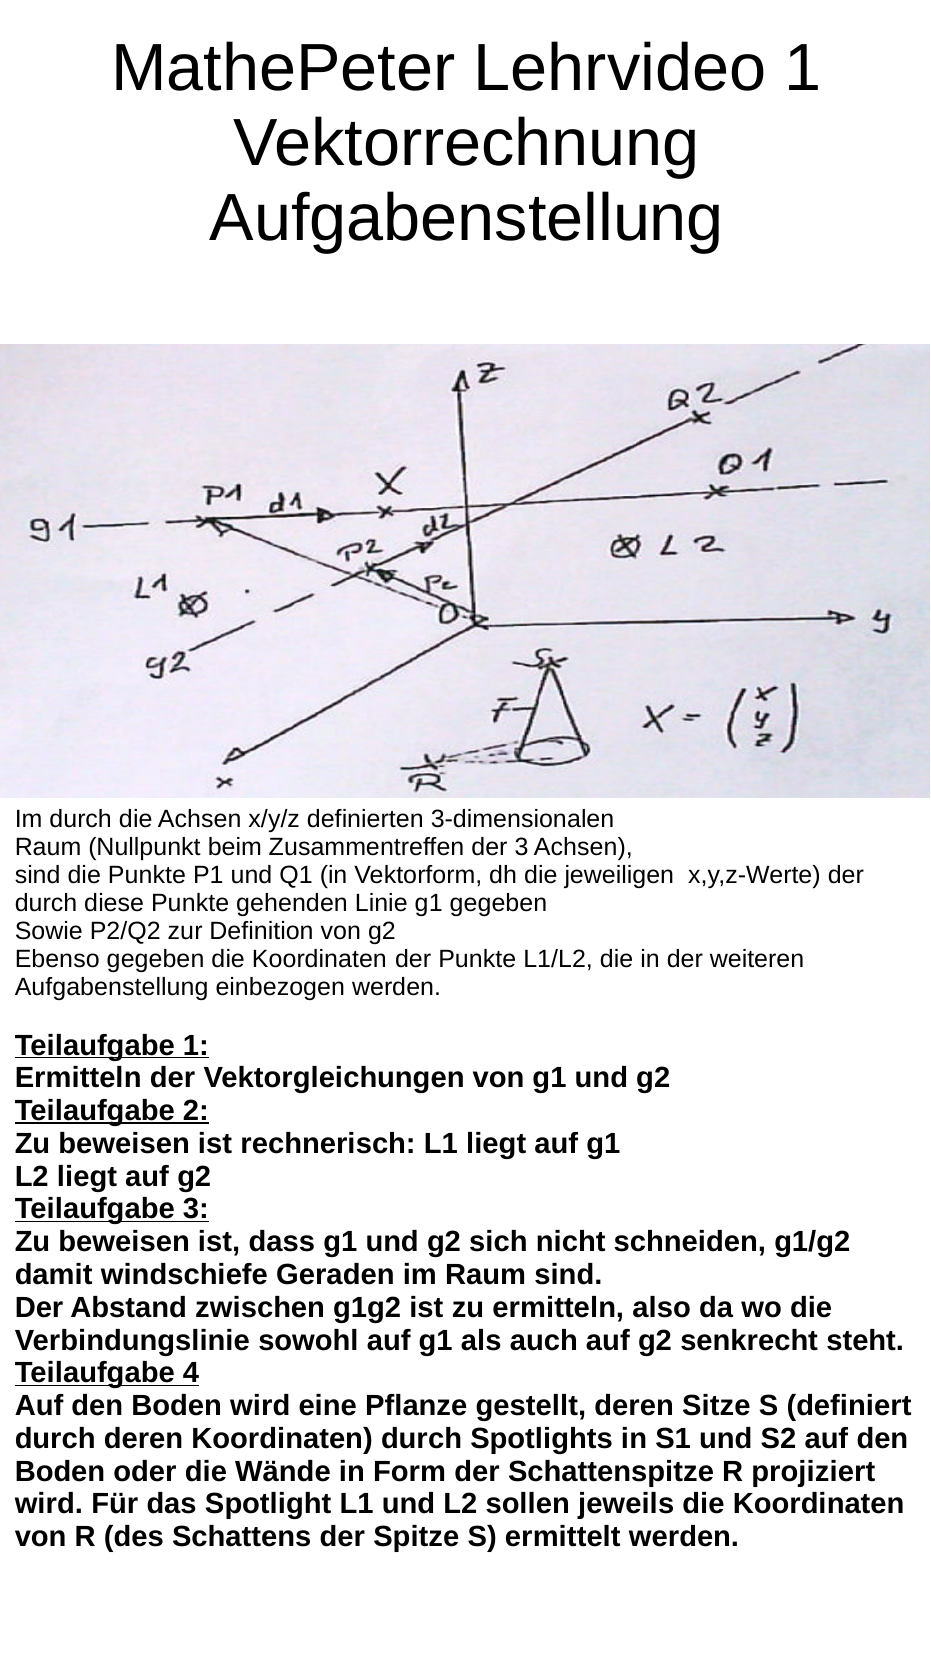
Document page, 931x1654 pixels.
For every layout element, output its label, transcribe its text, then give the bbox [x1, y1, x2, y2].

title MathePeter Lehrvideo 1 Vektorrechnung Aufgabenstellung [10, 5, 924, 344]
text_box Im durch die Achsen x/y/z definierten 3-dimensionalen Raum (Nullpunkt beim Zusammentreffen der 3 Achsen), sind die Punkte P1 und Q1 (in Vektorform, dh die jeweiligen x,y,z-Werte) der durch diese Punkte gehenden Linie g1 gegeben Sowie P2/Q2 zur Definition von g2 Ebenso gegeben die Koordinaten der Punkte L1/L2, die in der weiteren Aufgabenstellung einbezogen werden. Teilaufgabe 1: Ermitteln der Vektorgleichungen von g1 und g2 Teilaufgabe 2: Zu beweisen ist rechnerisch: L1 liegt auf g1 L2 liegt auf g2 Teilaufgabe 3: Zu beweisen ist, dass g1 und g2 sich nicht schneiden, g1/g2 damit windschiefe Geraden im Raum sind. Der Abstand zwischen g1g2 ist zu ermitteln, also da wo die Verbindungslinie sowohl auf g1 als auch auf g2 senkrecht steht. Teilaufgabe 4 Auf den Boden wird eine Pflanze gestellt, deren Sitze S (definiert durch deren Koordinaten) durch Spotlights in S1 und S2 auf den Boden oder die Wände in Form der Schattenspitze R projiziert wird. Für das Spotlight L1 und L2 sollen jeweils die Koordinaten von R (des Schattens der Spitze S) ermittelt werden. [0, 797, 931, 1654]
picture [0, 344, 931, 797]
